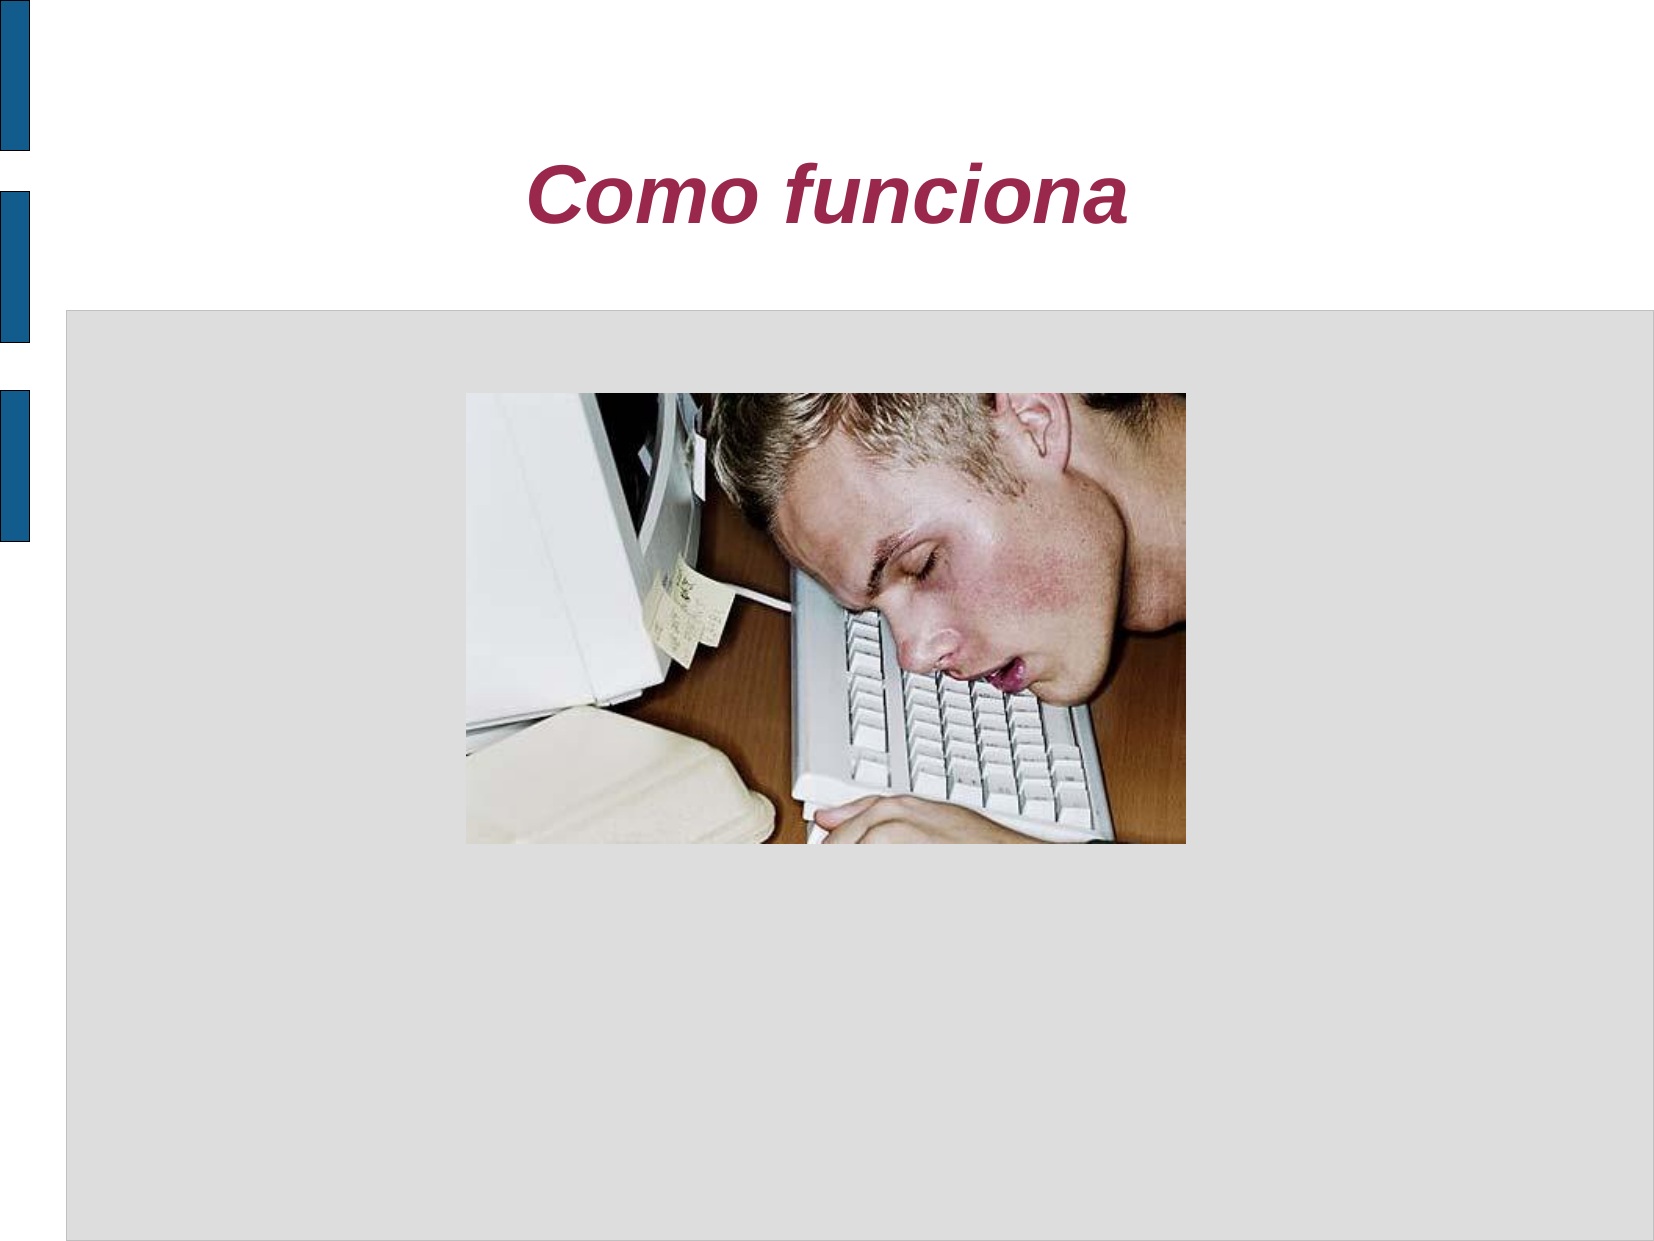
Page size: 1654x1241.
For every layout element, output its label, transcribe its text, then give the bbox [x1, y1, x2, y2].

title Como funciona [121, 98, 1534, 291]
picture [466, 393, 1186, 844]
